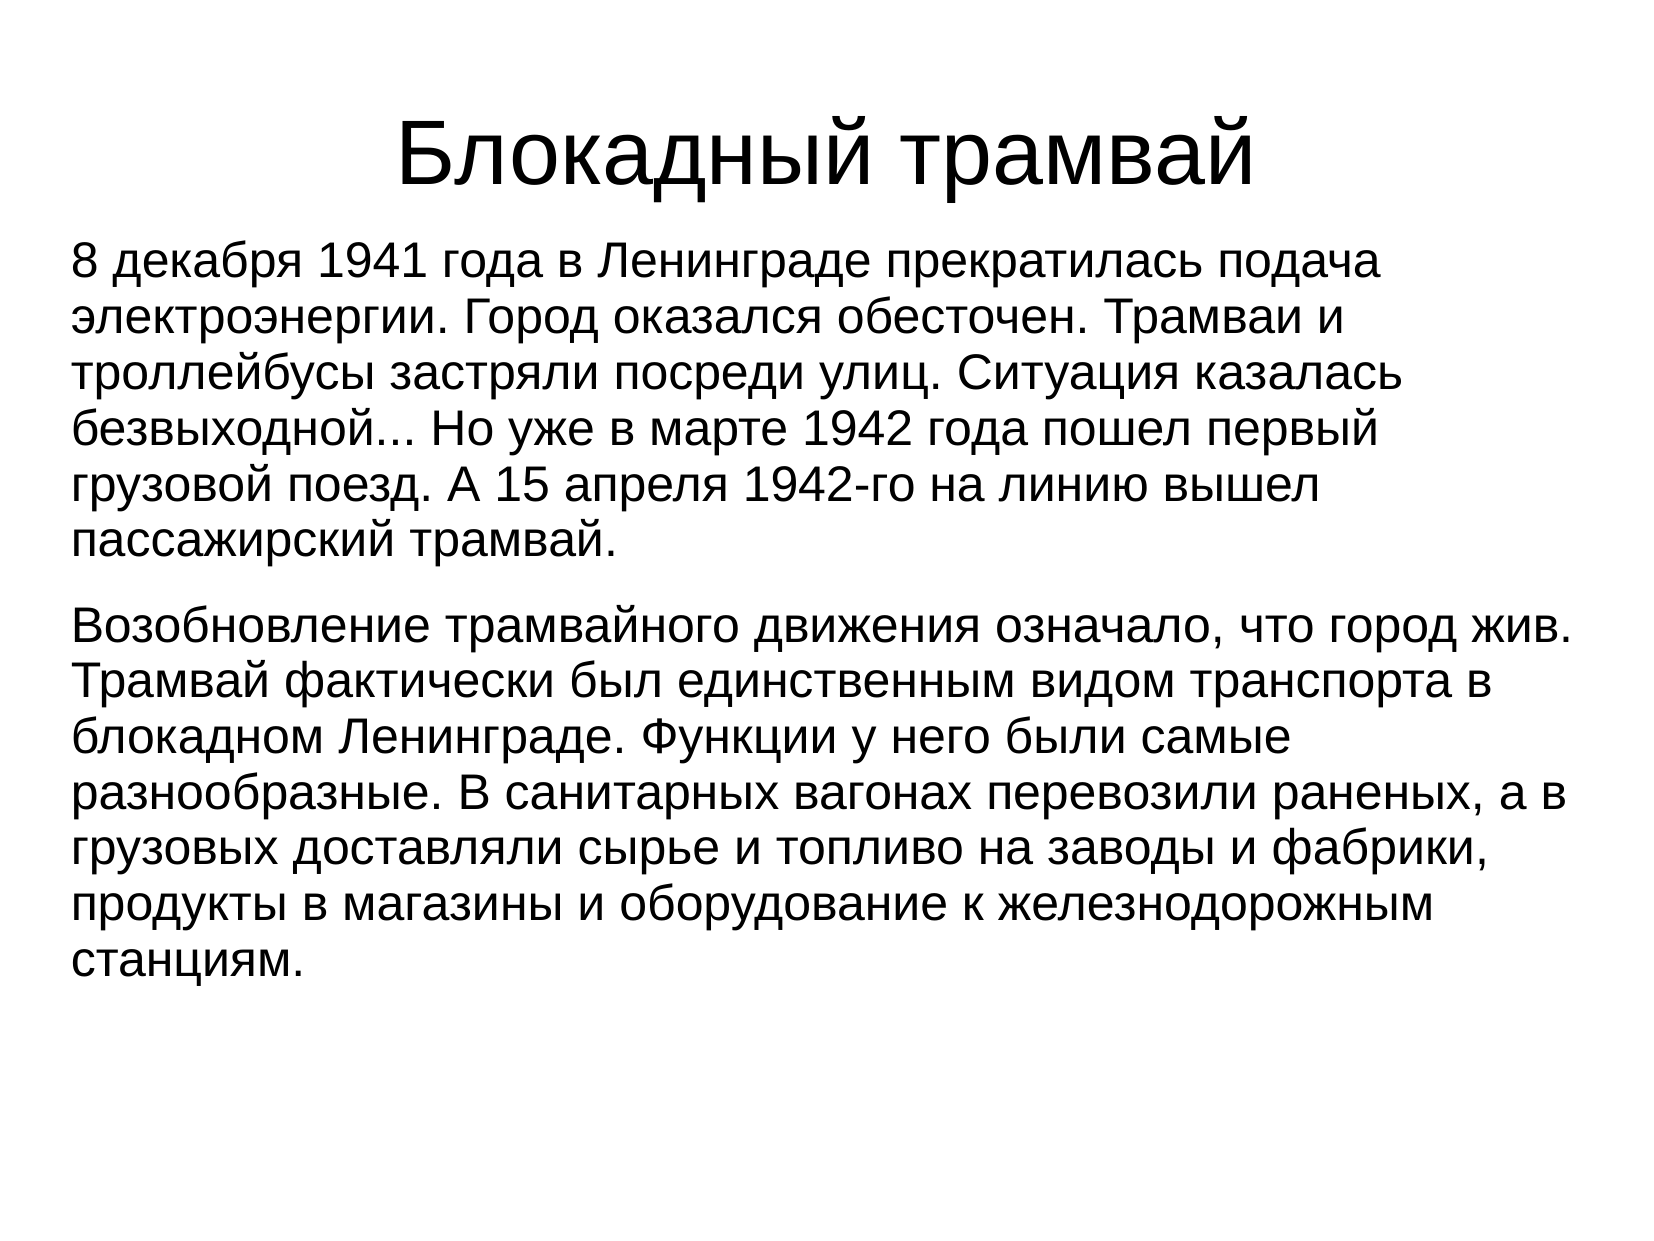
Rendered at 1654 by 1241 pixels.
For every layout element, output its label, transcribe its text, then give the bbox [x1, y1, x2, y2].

list 8 декабря 1941 года в Ленинграде прекратилась подача электроэнергии. Город оказался обесточен. Трамваи и троллейбусы застряли посреди улиц. Ситуация казалась безвыходной... Но уже в марте 1942 года пошел первый грузовой поезд. А 15 апреля 1942-го на линию вышел пассажирский трамвай. Возобновление трамвайного движения означало, что город жив. Трамвай фактически был единственным видом транспорта в блокадном Ленинграде. Функции у него были самые разнообразные. В санитарных вагонах перевозили раненых, а в грузовых доставляли сырье и топливо на заводы и фабрики, продукты в магазины и оборудование к железнодорожным станциям. [70, 232, 1583, 1170]
title Блокадный трамвай [82, 49, 1571, 232]
